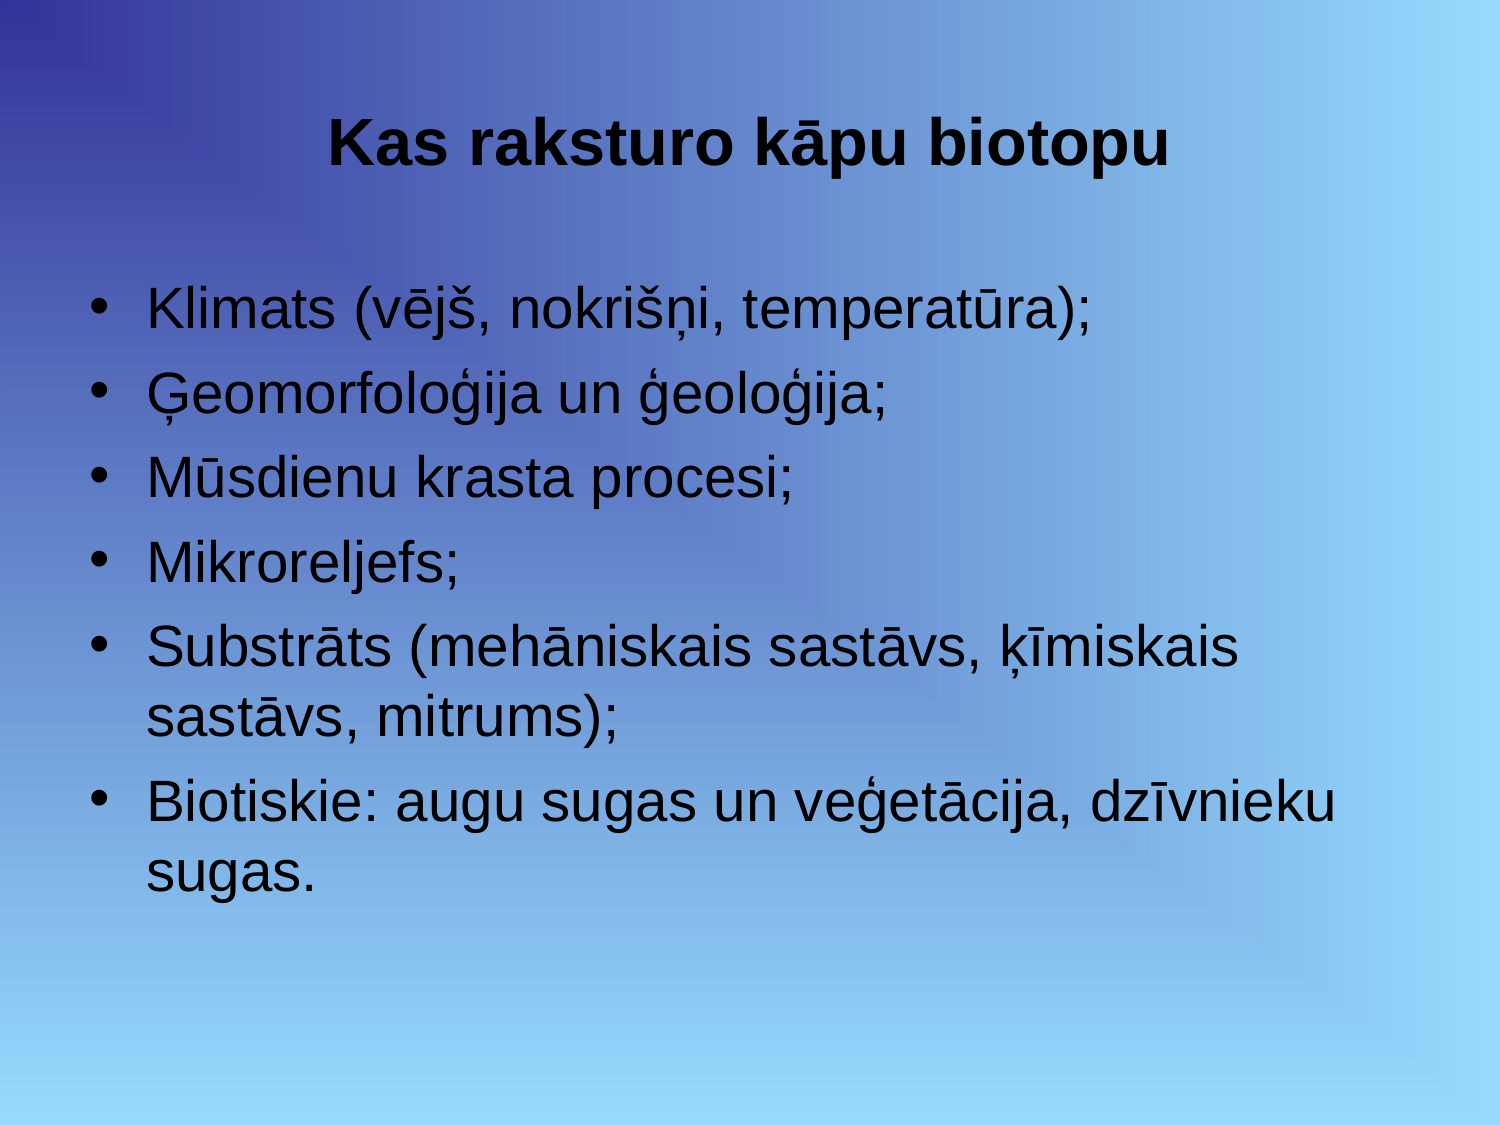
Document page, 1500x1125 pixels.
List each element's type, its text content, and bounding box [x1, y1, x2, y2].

title Kas raksturo kāpu biotopu [75, 45, 1426, 233]
picture [0, 0, 1500, 1125]
list Klimats (vējš, nokrišņi, temperatūra); Ģeomorfoloģija un ģeoloģija; Mūsdienu krasta procesi; Mikroreljefs; Substrāts (mehāniskais sastāvs, ķīmiskais sastāvs, mitrums); Biotiskie: augu sugas un veģetācija, dzīvnieku sugas. [75, 262, 1426, 1006]
